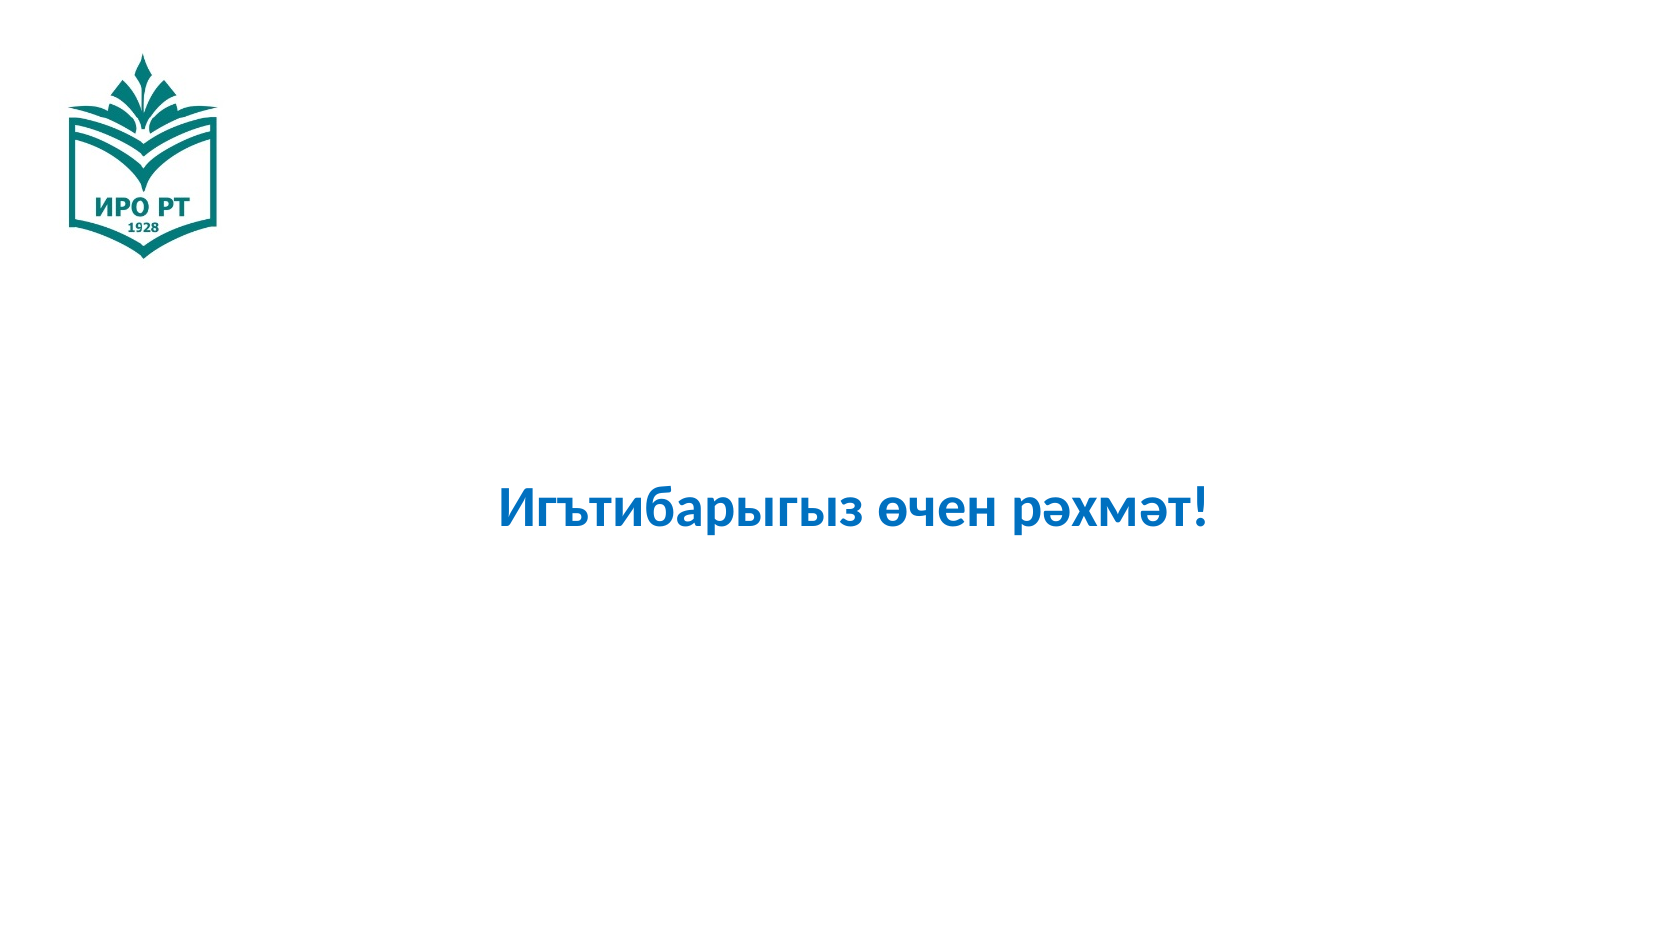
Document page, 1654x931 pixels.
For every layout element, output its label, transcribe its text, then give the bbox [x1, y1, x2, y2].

picture [59, 44, 225, 266]
list Игътибарыгыз өчен рәхмәт! [143, 322, 1565, 813]
